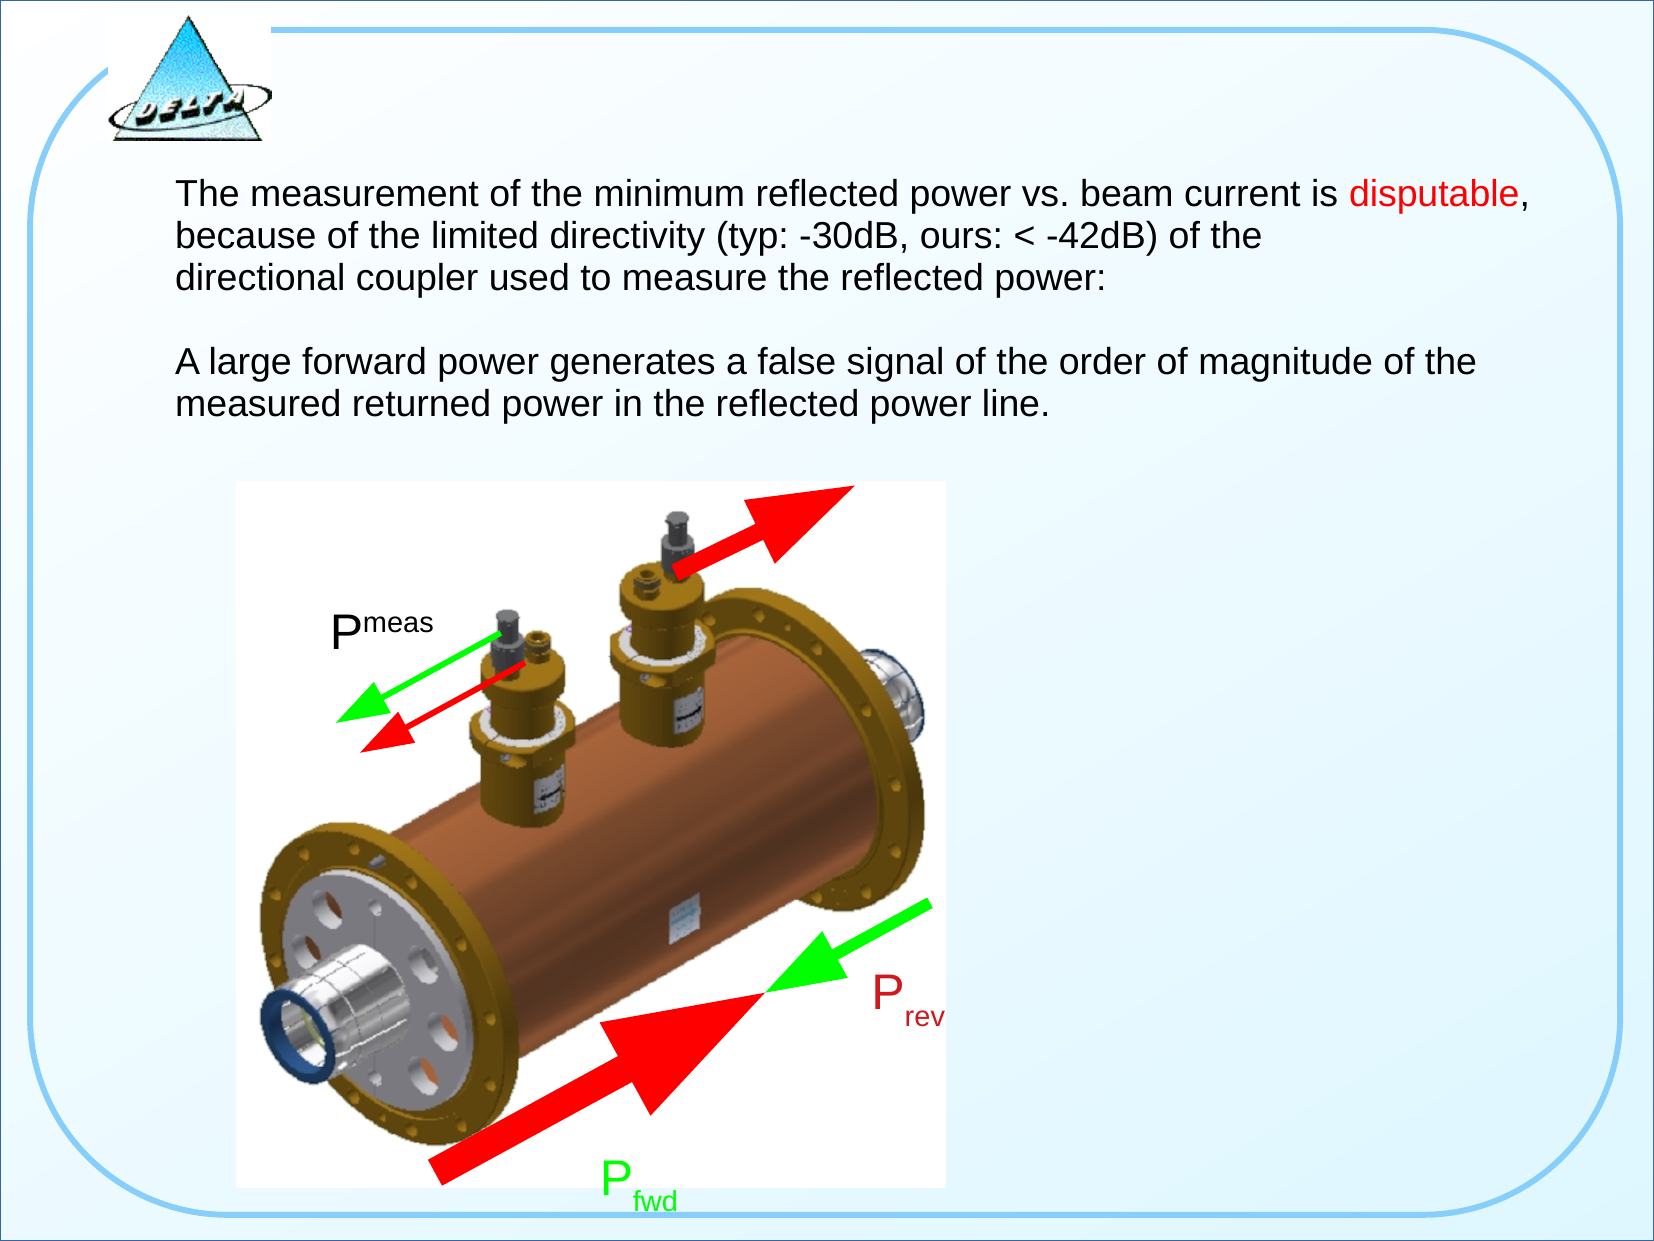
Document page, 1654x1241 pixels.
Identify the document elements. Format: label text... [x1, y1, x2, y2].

text_box Pfwd [585, 1142, 694, 1226]
text_box The measurement of the minimum reflected power vs. beam current is disputable, because of the limited directivity (typ: -30dB, ours: < -42dB) of the directional coupler used to measure the reflected power: A large forward power generates a false signal of the order of magnitude of the measured returned power in the reflected power line. [160, 165, 1545, 438]
text_box Prev [856, 956, 961, 1040]
text_box [0, 0, 1654, 1241]
picture [107, 14, 272, 141]
text_box Pmeas [315, 596, 450, 668]
picture [236, 481, 946, 1188]
